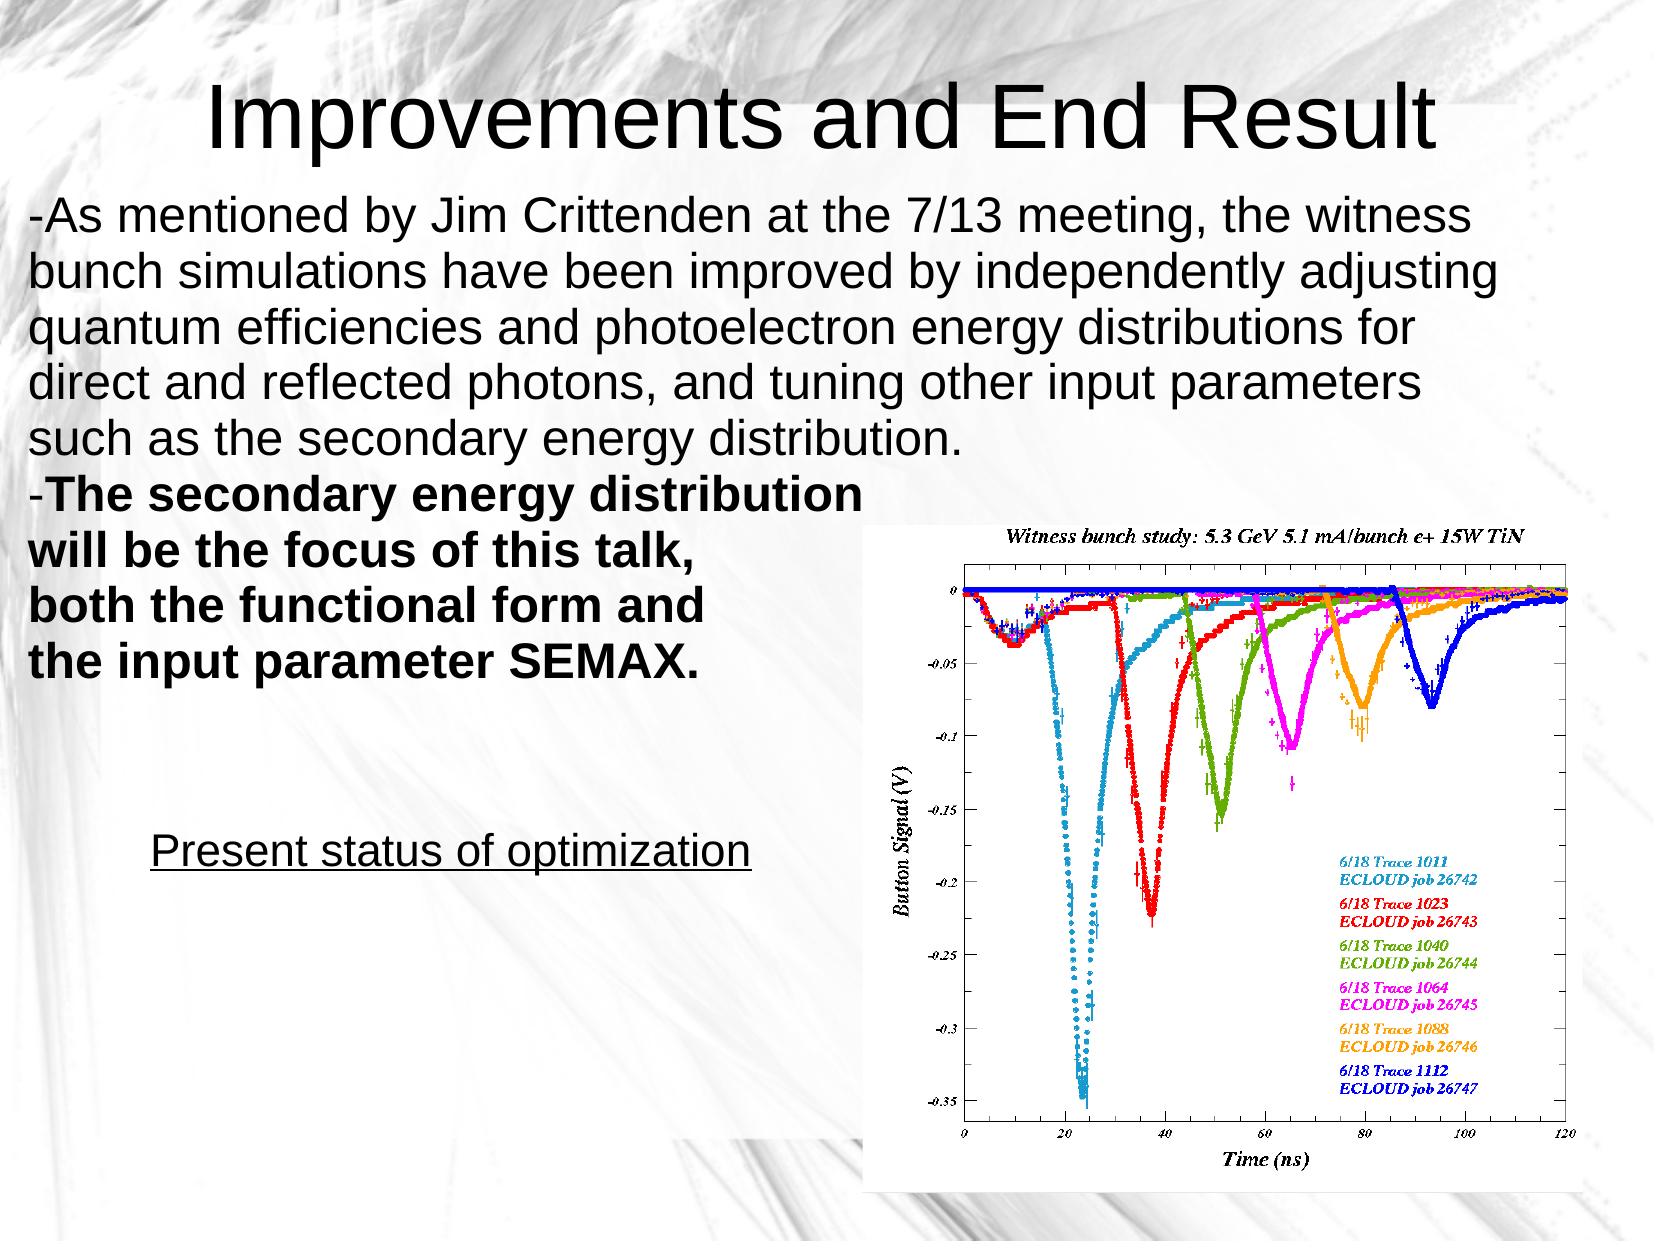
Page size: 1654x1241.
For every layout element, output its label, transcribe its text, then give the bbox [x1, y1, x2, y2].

title Improvements and End Result [127, 32, 1516, 187]
text_box Present status of optimization [150, 825, 806, 879]
text_box -As mentioned by Jim Crittenden at the 7/13 meeting, the witness bunch simulations have been improved by independently adjusting quantum efficiencies and photoelectron energy distributions for direct and reflected photons, and tuning other input parameters such as the secondary energy distribution. -The secondary energy distribution will be the focus of this talk, both the functional form and the input parameter SEMAX. [27, 187, 1633, 829]
picture [0, 0, 1654, 1241]
